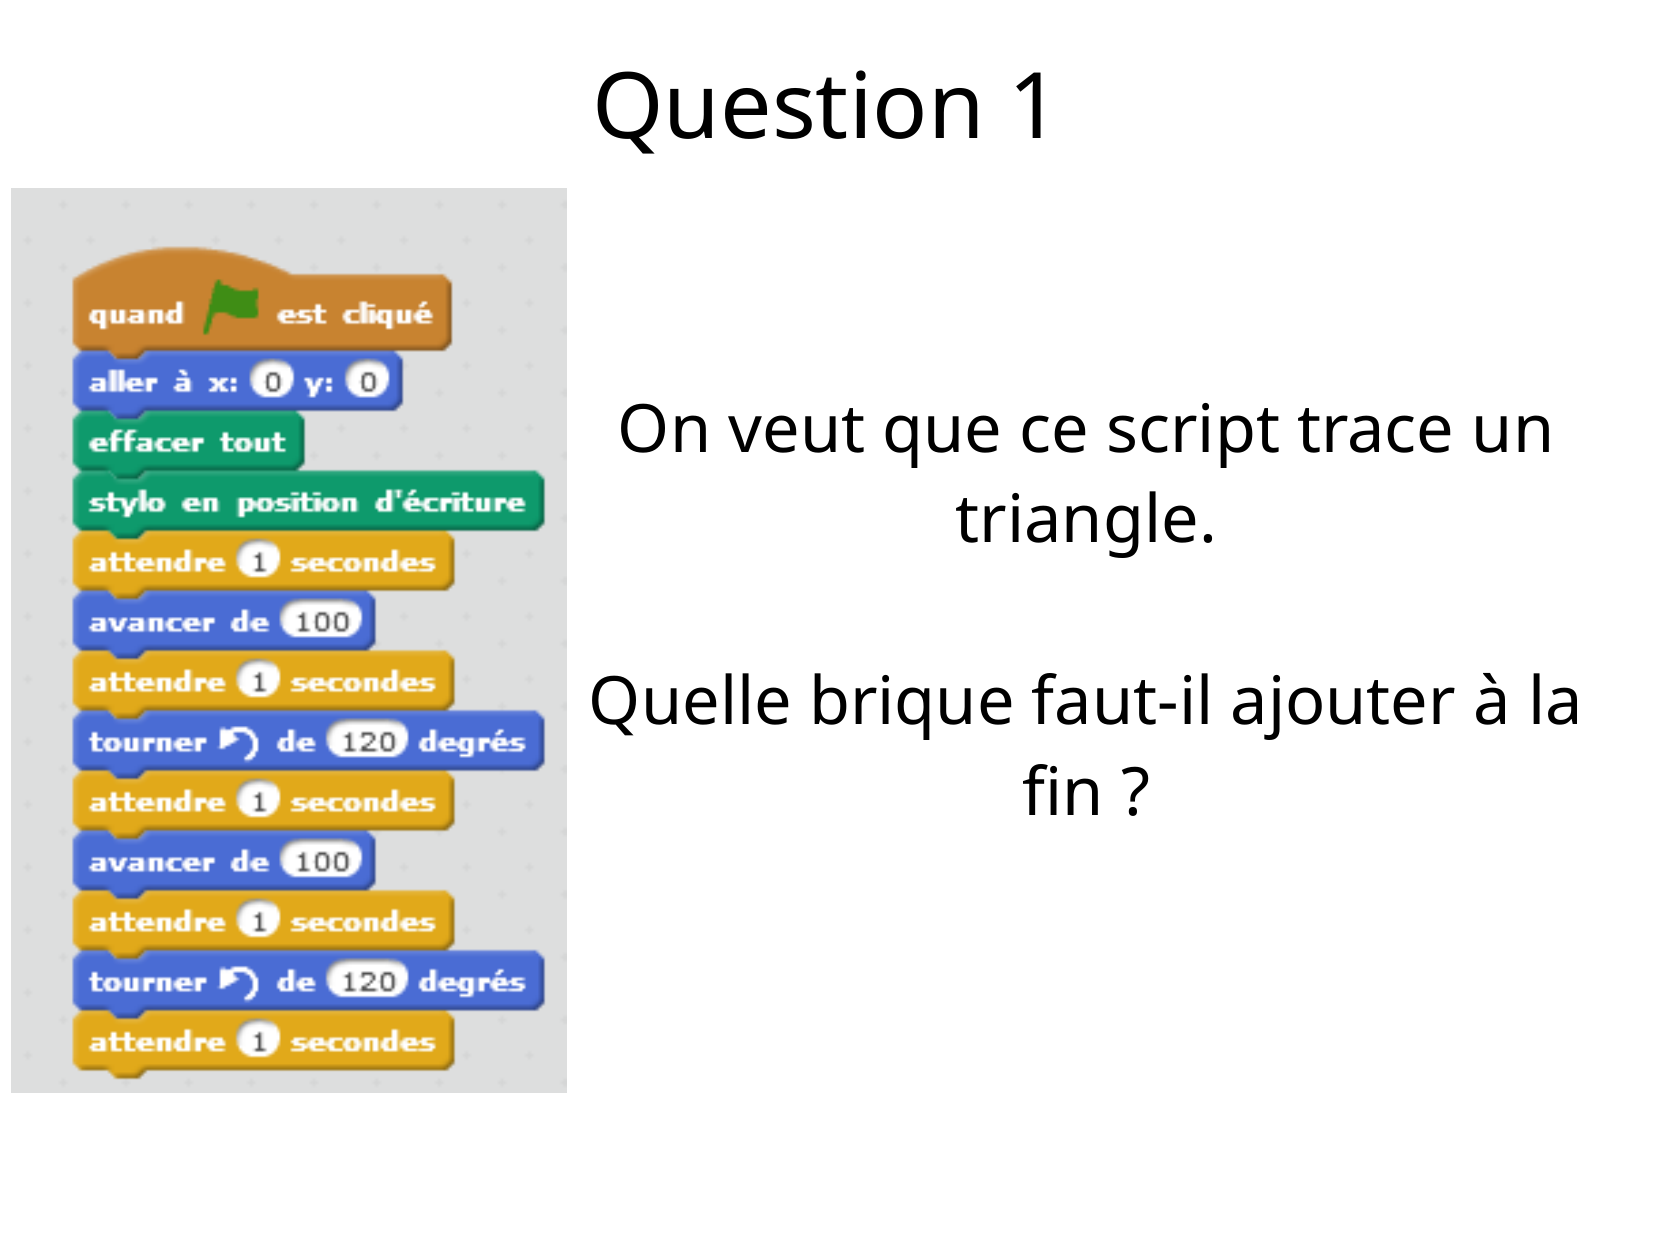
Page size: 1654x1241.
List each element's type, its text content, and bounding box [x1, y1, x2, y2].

picture [11, 188, 567, 1093]
subtitle On veut que ce script trace un triangle. Quelle brique faut-il ajouter à la fin ? [578, 248, 1595, 968]
title Question 1 [82, 0, 1571, 208]
